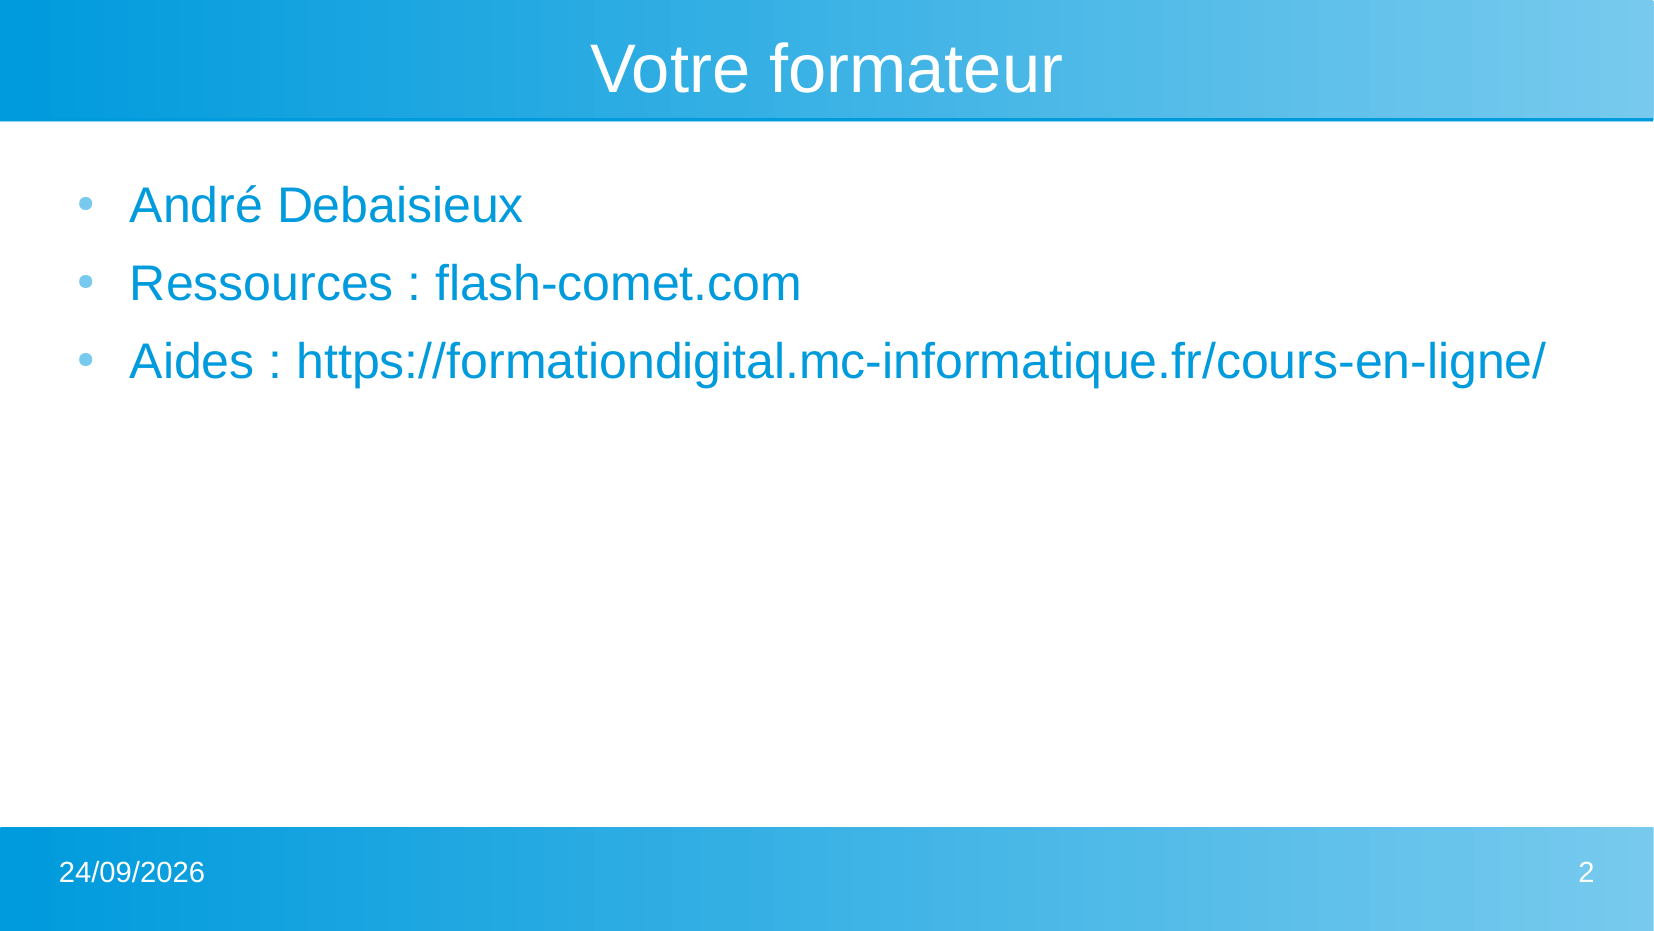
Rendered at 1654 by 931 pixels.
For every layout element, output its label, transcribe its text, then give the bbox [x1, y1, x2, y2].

list André Debaisieux Ressources : flash-comet.com Aides : https://formationdigital.mc-informatique.fr/cours-en-ligne/ [59, 177, 1595, 768]
title Votre formateur [59, 29, 1595, 108]
